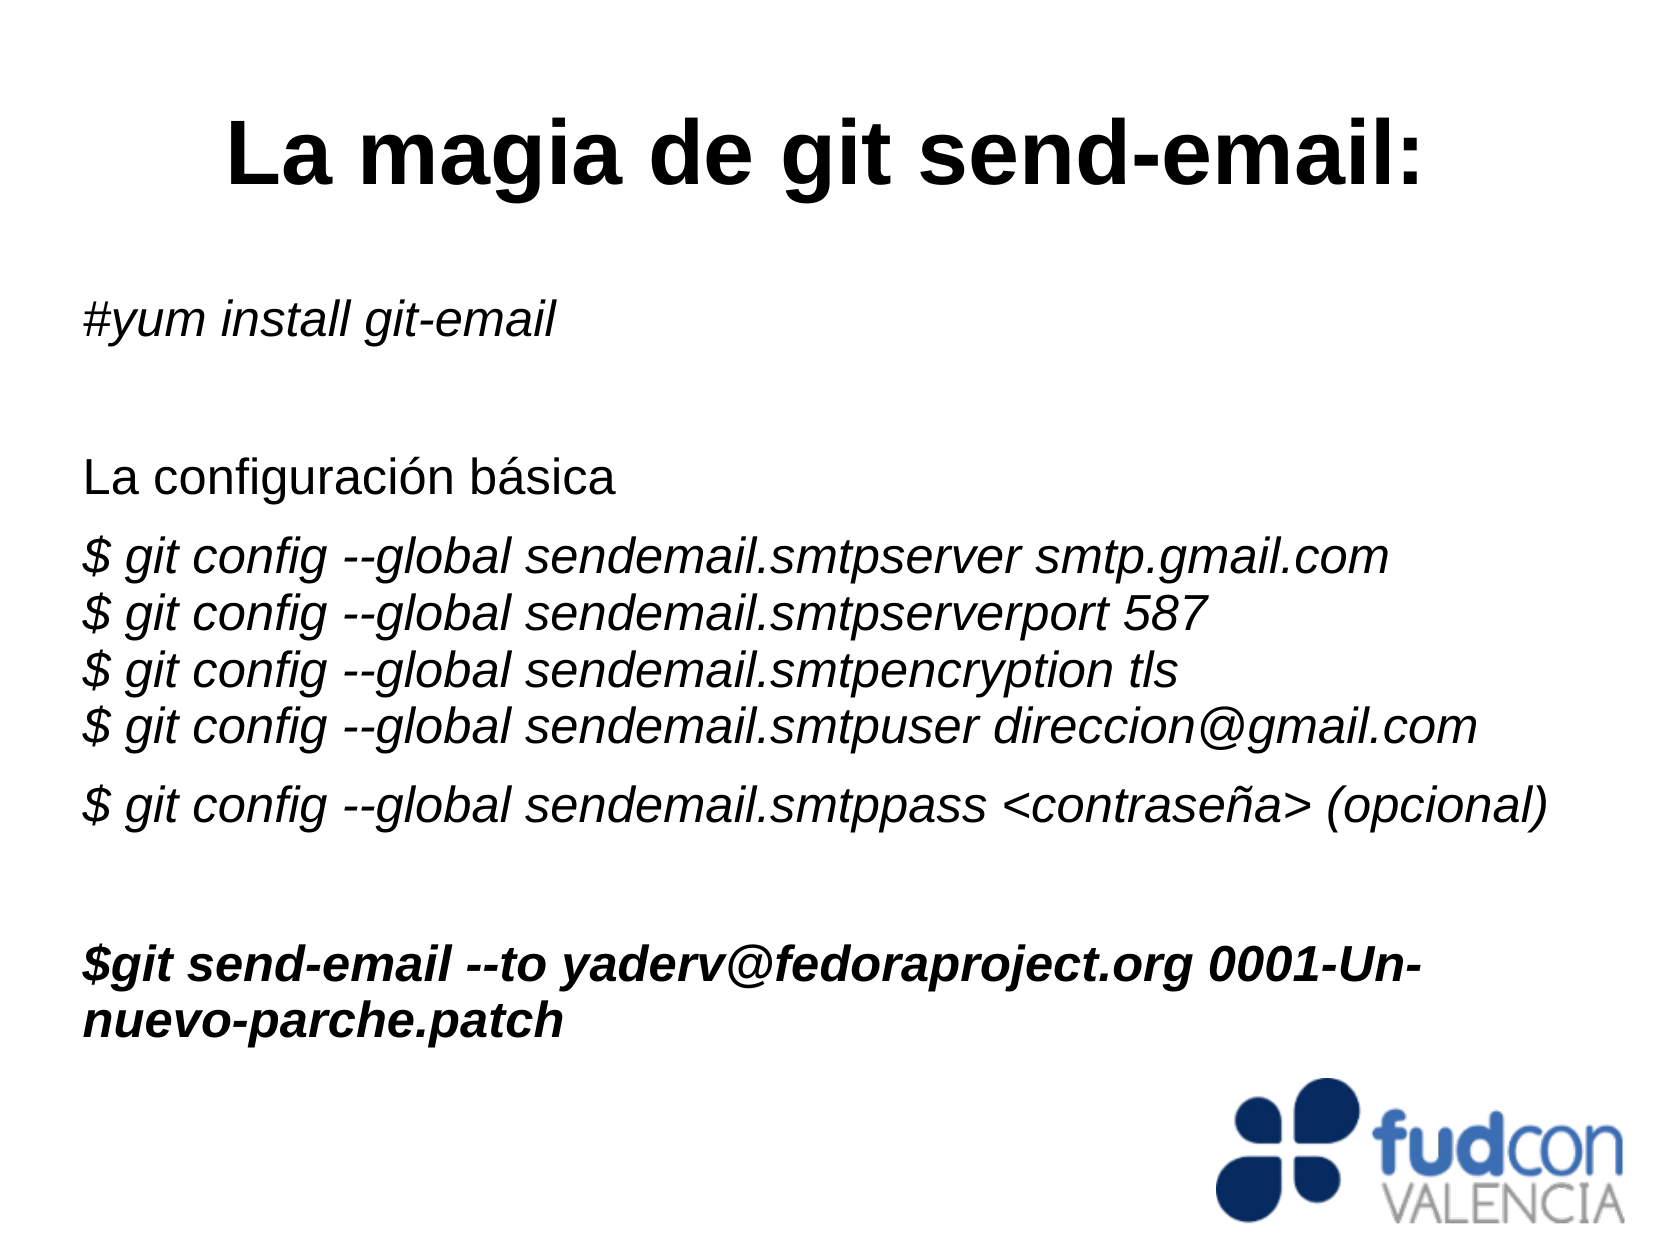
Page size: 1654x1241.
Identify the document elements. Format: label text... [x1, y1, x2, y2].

picture [1216, 1078, 1643, 1230]
list #yum install git-email La configuración básica $ git config --global sendemail.smtpserver smtp.gmail.com $ git config --global sendemail.smtpserverport 587 $ git config --global sendemail.smtpencryption tls $ git config --global sendemail.smtpuser direccion@gmail.com $ git config --global sendemail.smtppass <contraseña> (opcional) $git send-email --to yaderv@fedoraproject.org 0001-Un-nuevo-parche.patch [82, 290, 1571, 1109]
title La magia de git send-email: [82, 49, 1571, 257]
